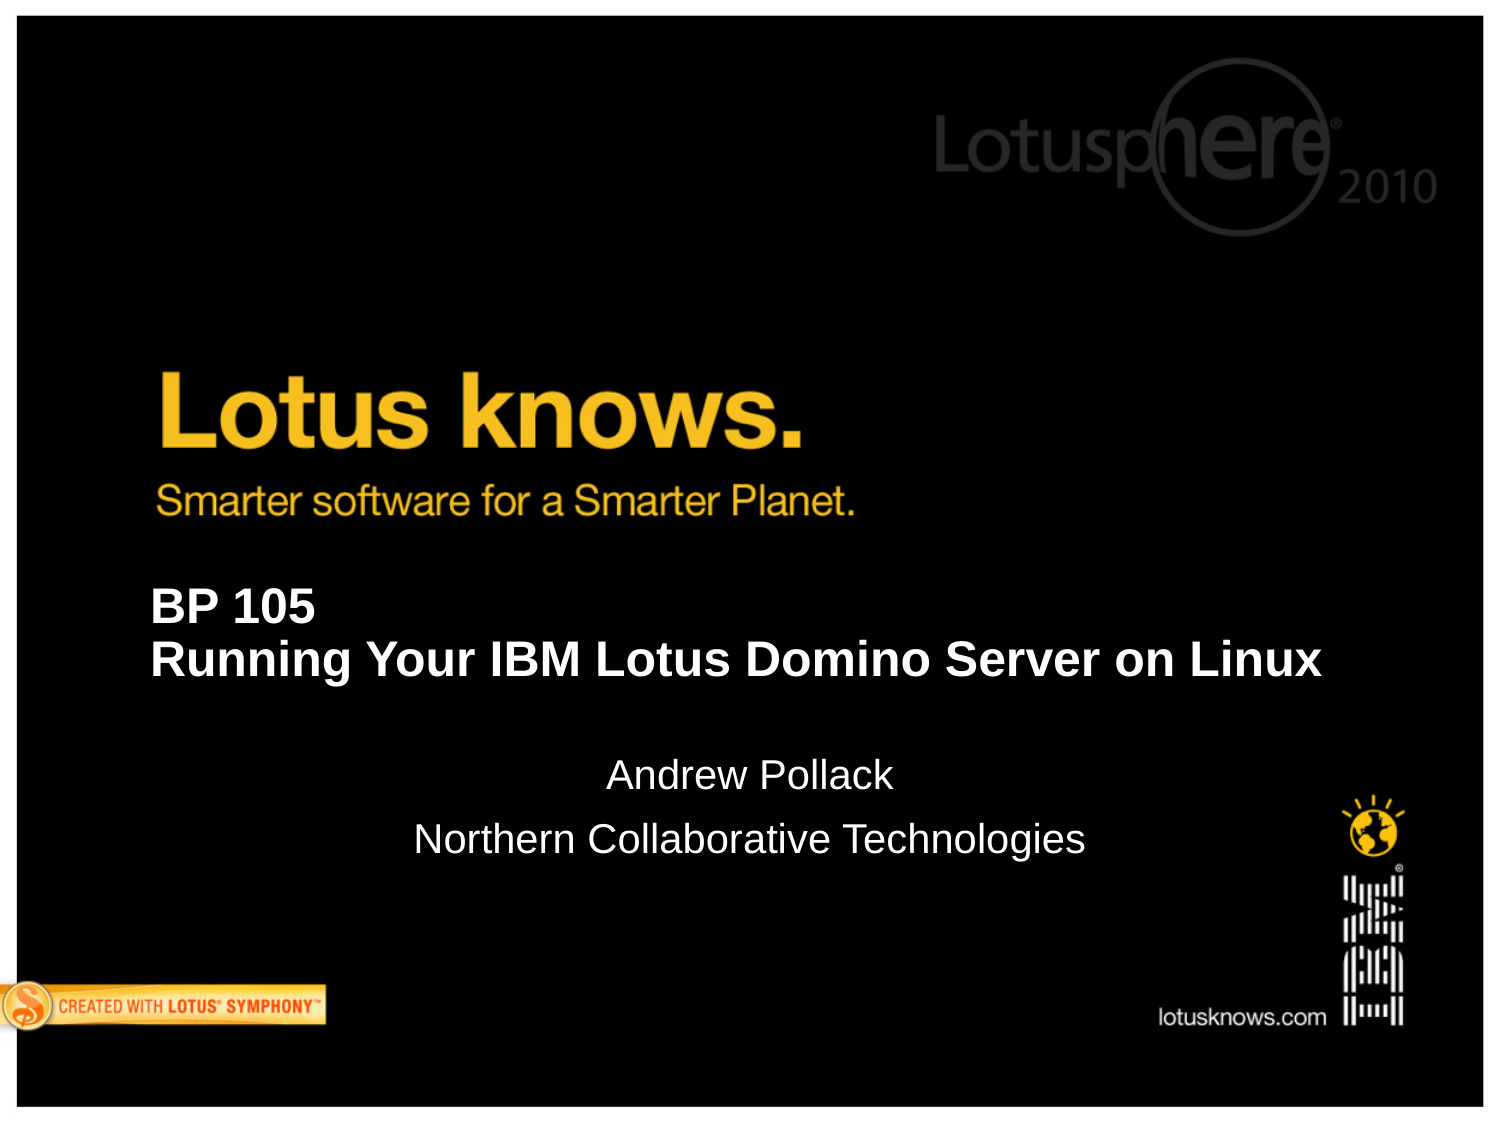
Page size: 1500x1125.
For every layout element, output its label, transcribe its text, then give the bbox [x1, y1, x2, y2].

picture [0, 0, 1499, 1125]
text_box Andrew Pollack Northern Collaborative Technologies [225, 750, 1276, 976]
title BP 105 Running Your IBM Lotus Domino Server on Linux [150, 549, 1338, 688]
